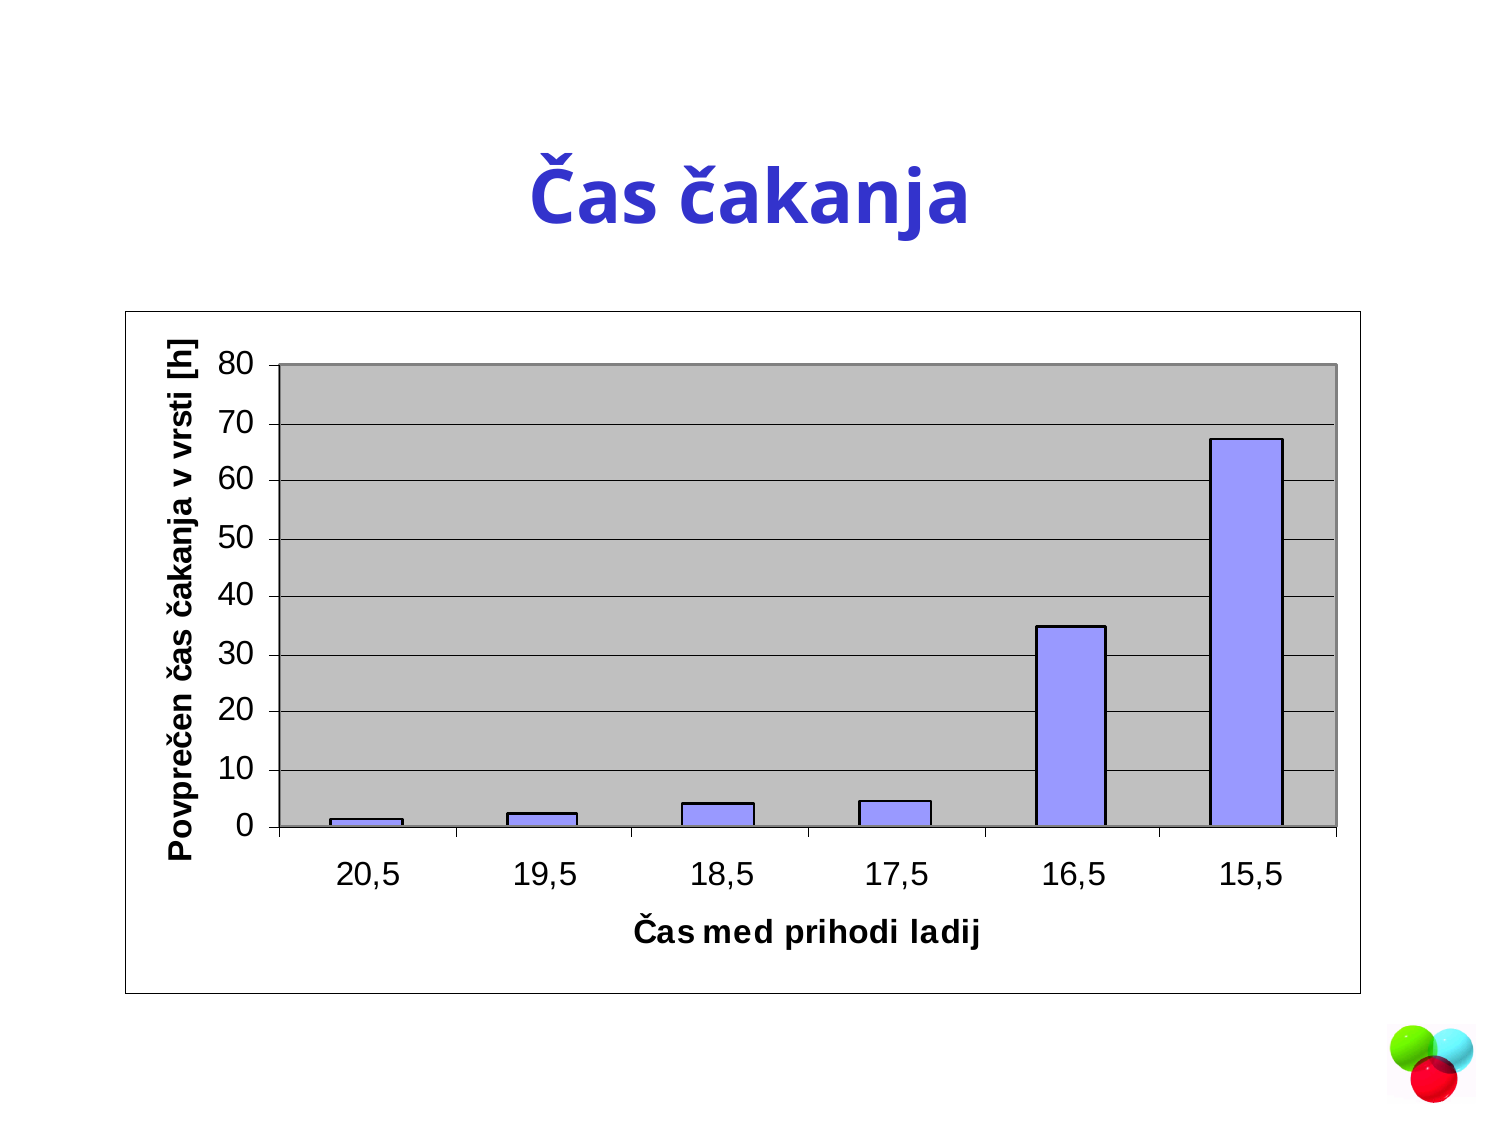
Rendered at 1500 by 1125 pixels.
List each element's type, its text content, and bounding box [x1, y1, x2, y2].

chart [1387, 1025, 1476, 1104]
title Čas čakanja [112, 99, 1388, 288]
chart [112, 297, 1375, 1007]
